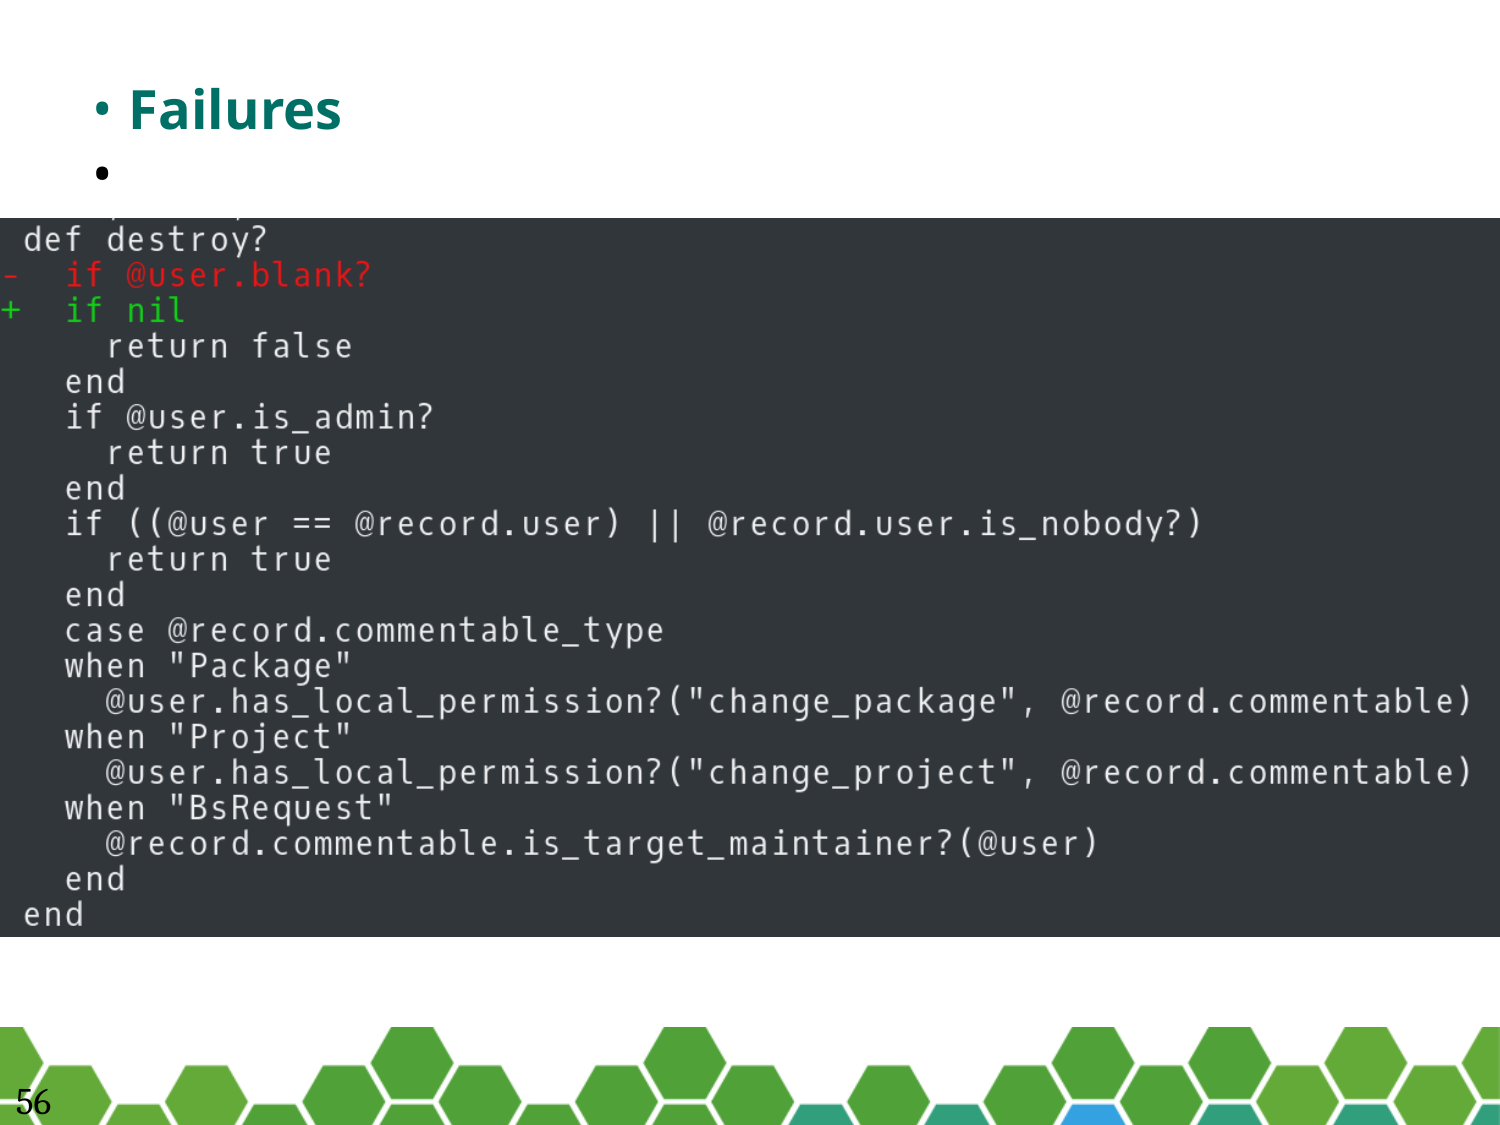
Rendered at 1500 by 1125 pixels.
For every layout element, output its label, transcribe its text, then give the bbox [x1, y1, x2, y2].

picture [0, 218, 1500, 937]
picture [0, 1027, 1500, 1125]
text_box Failures [92, 75, 1467, 218]
